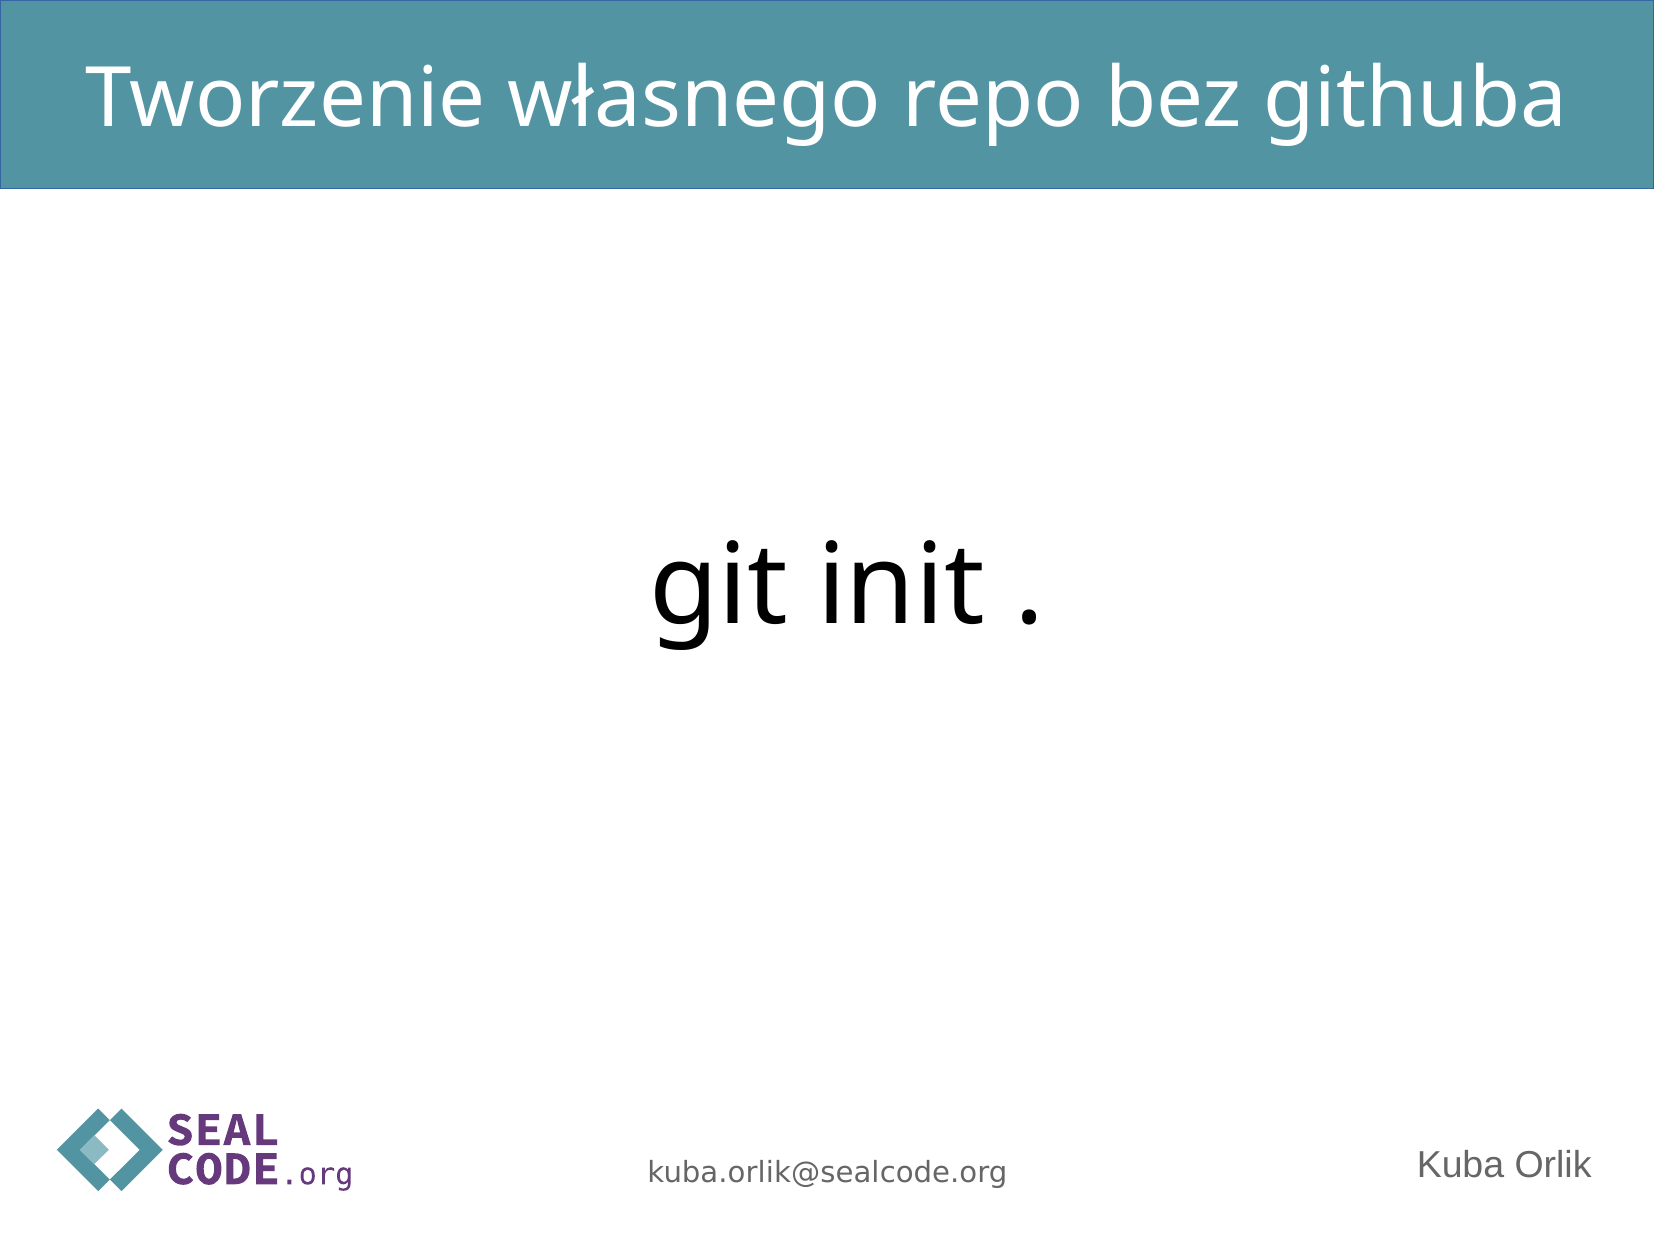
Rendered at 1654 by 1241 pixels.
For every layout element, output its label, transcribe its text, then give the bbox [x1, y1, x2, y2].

title Tworzenie własnego repo bez githuba [82, 0, 1571, 189]
text_box git init . [0, 496, 1654, 965]
